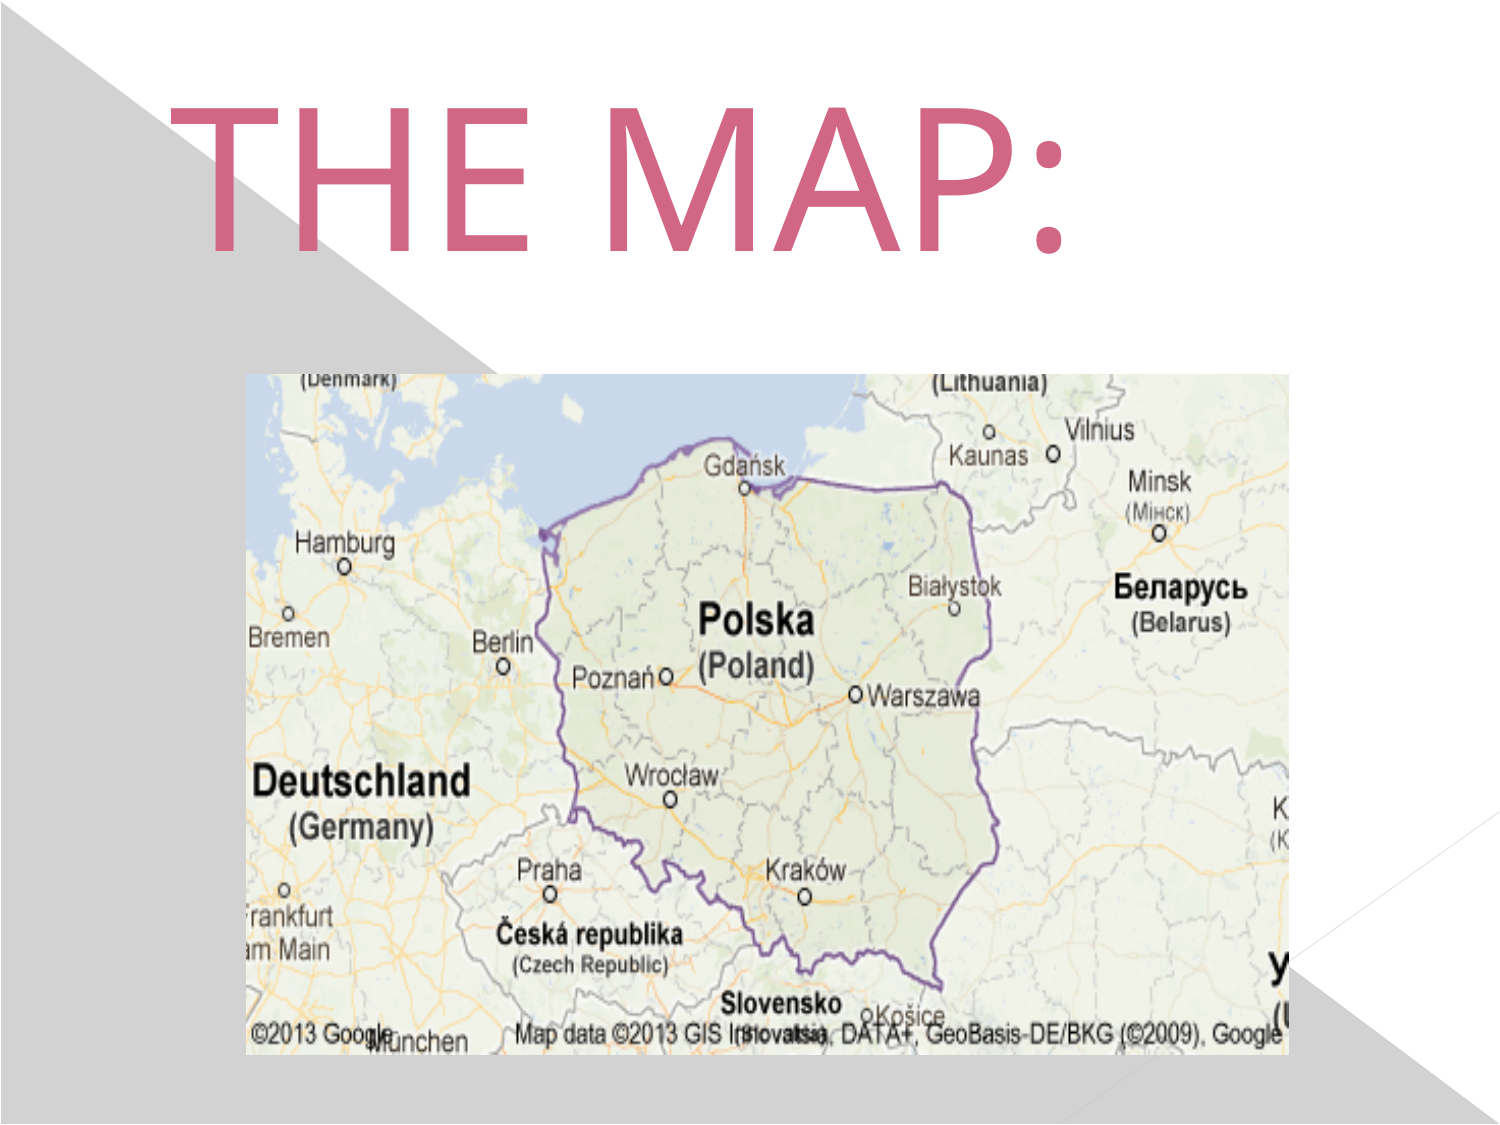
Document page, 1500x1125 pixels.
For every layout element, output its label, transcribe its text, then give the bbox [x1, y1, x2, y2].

title THE MAP: [75, 43, 1425, 274]
picture [246, 374, 1289, 1055]
